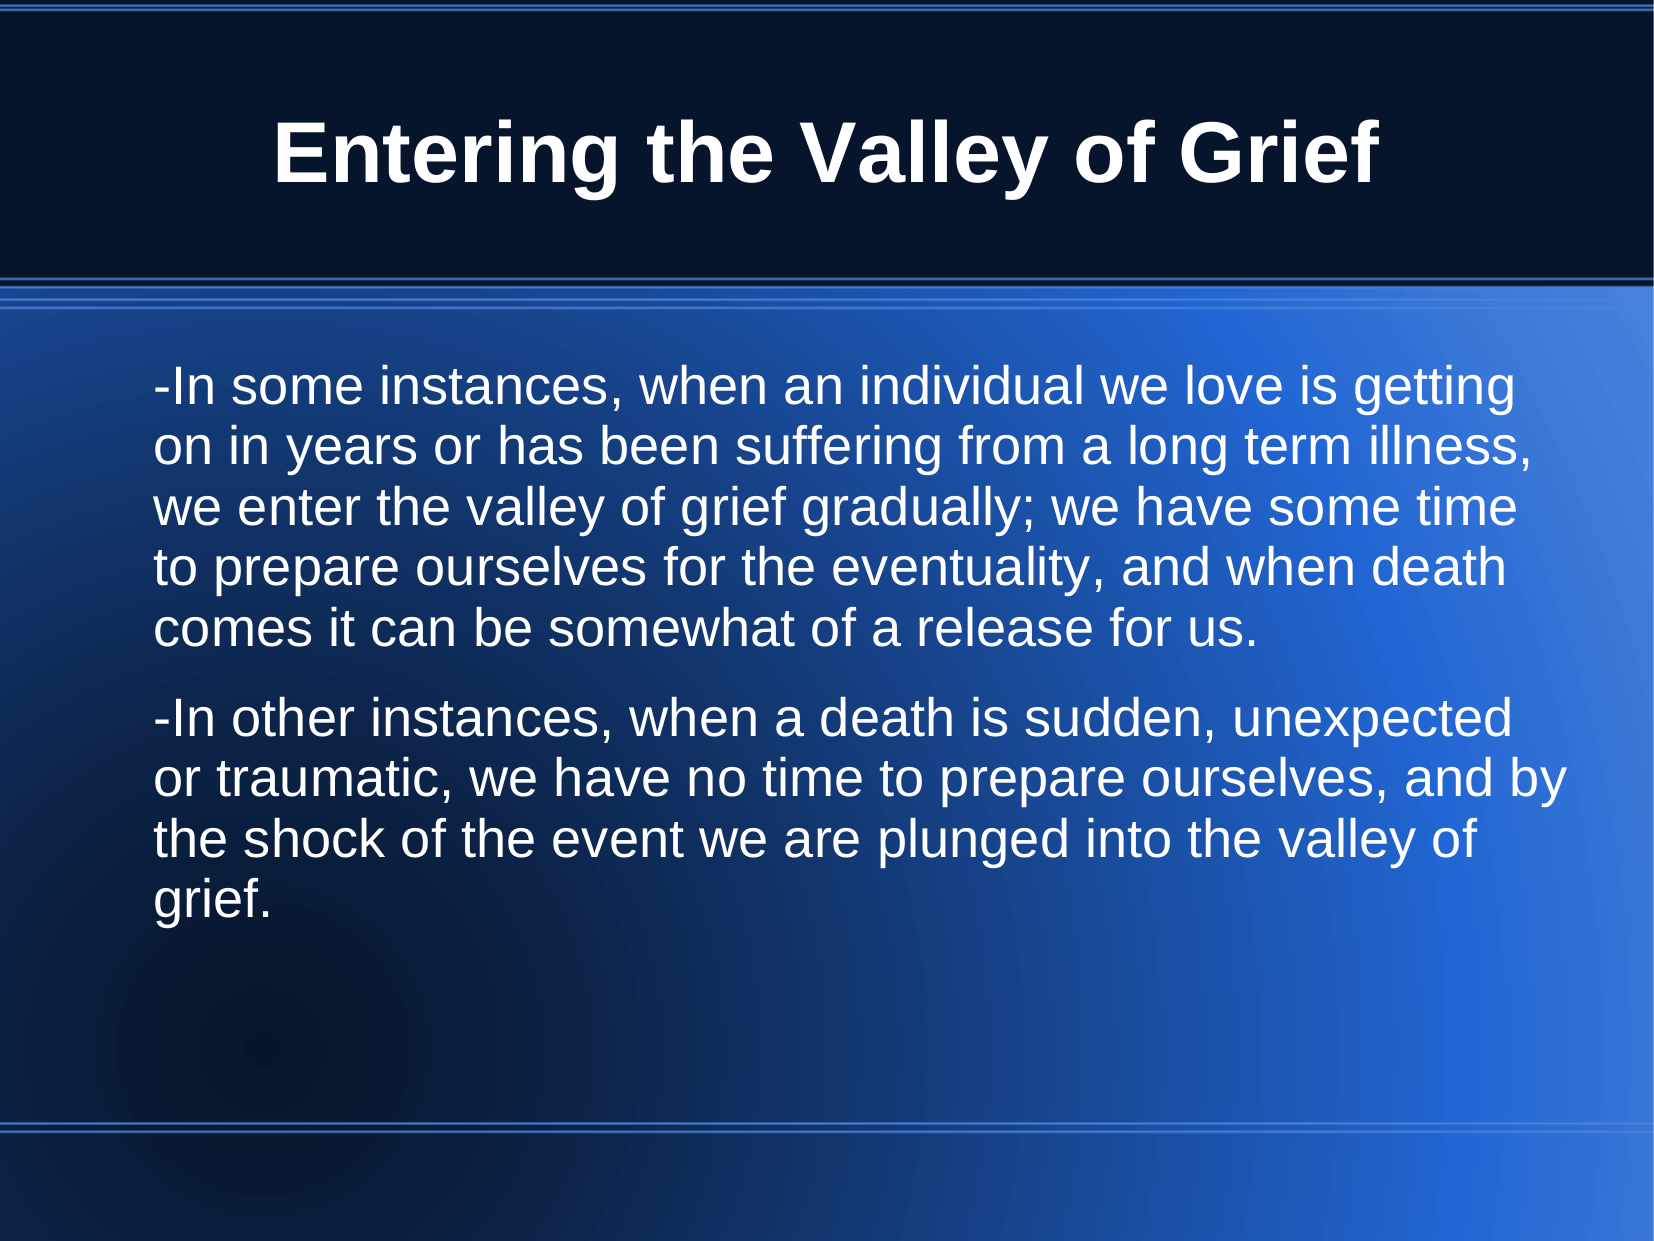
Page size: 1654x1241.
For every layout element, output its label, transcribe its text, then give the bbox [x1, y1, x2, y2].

list -In some instances, when an individual we love is getting on in years or has been suffering from a long term illness, we enter the valley of grief gradually; we have some time to prepare ourselves for the eventuality, and when death comes it can be somewhat of a release for us. -In other instances, when a death is sudden, unexpected or traumatic, we have no time to prepare ourselves, and by the shock of the event we are plunged into the valley of grief. [82, 355, 1571, 1058]
picture [0, 0, 1654, 1241]
title Entering the Valley of Grief [82, 49, 1571, 257]
